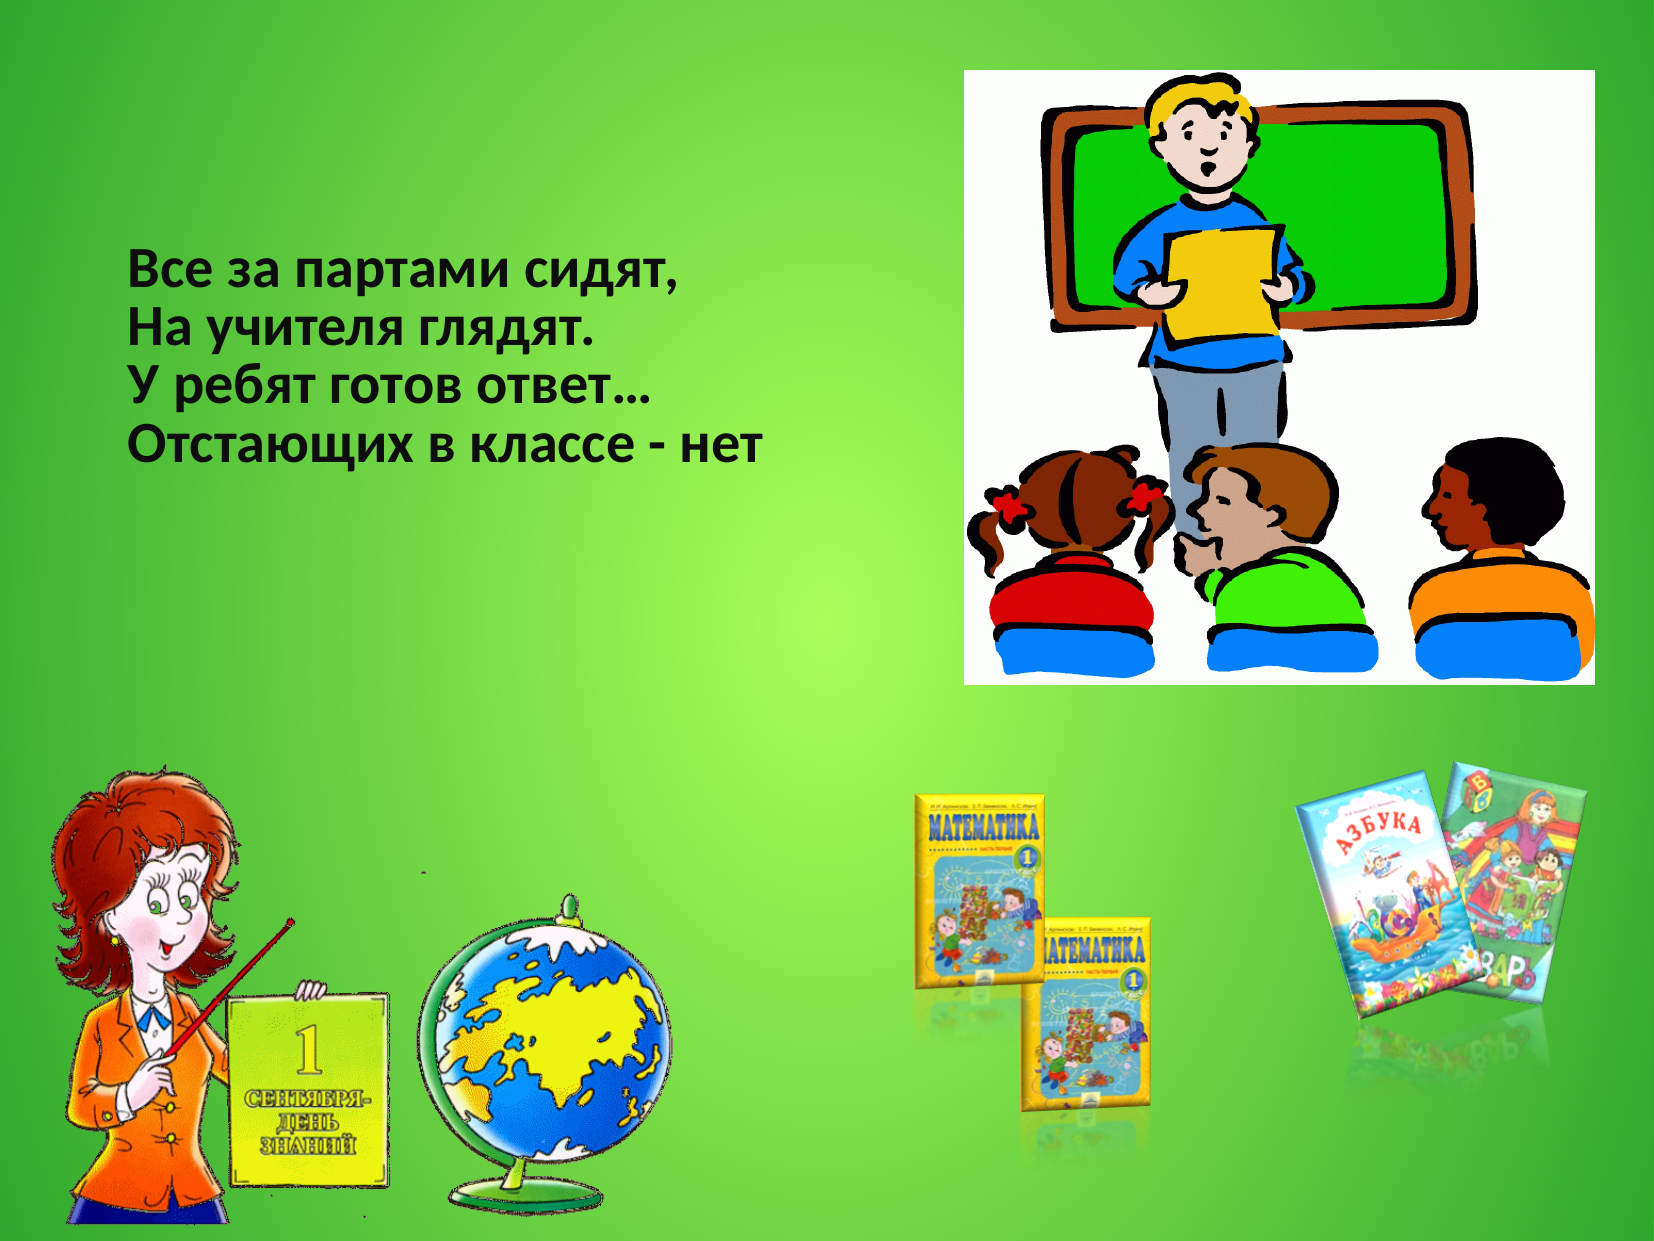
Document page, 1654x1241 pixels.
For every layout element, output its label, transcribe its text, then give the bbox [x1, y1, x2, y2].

picture [15, 732, 697, 1236]
picture [1290, 756, 1595, 1241]
picture [909, 791, 1157, 1241]
text_box Все за партами сидят, На учителя глядят. У ребят готов ответ… Отстающих в классе - нет [113, 236, 934, 635]
picture [964, 70, 1595, 686]
